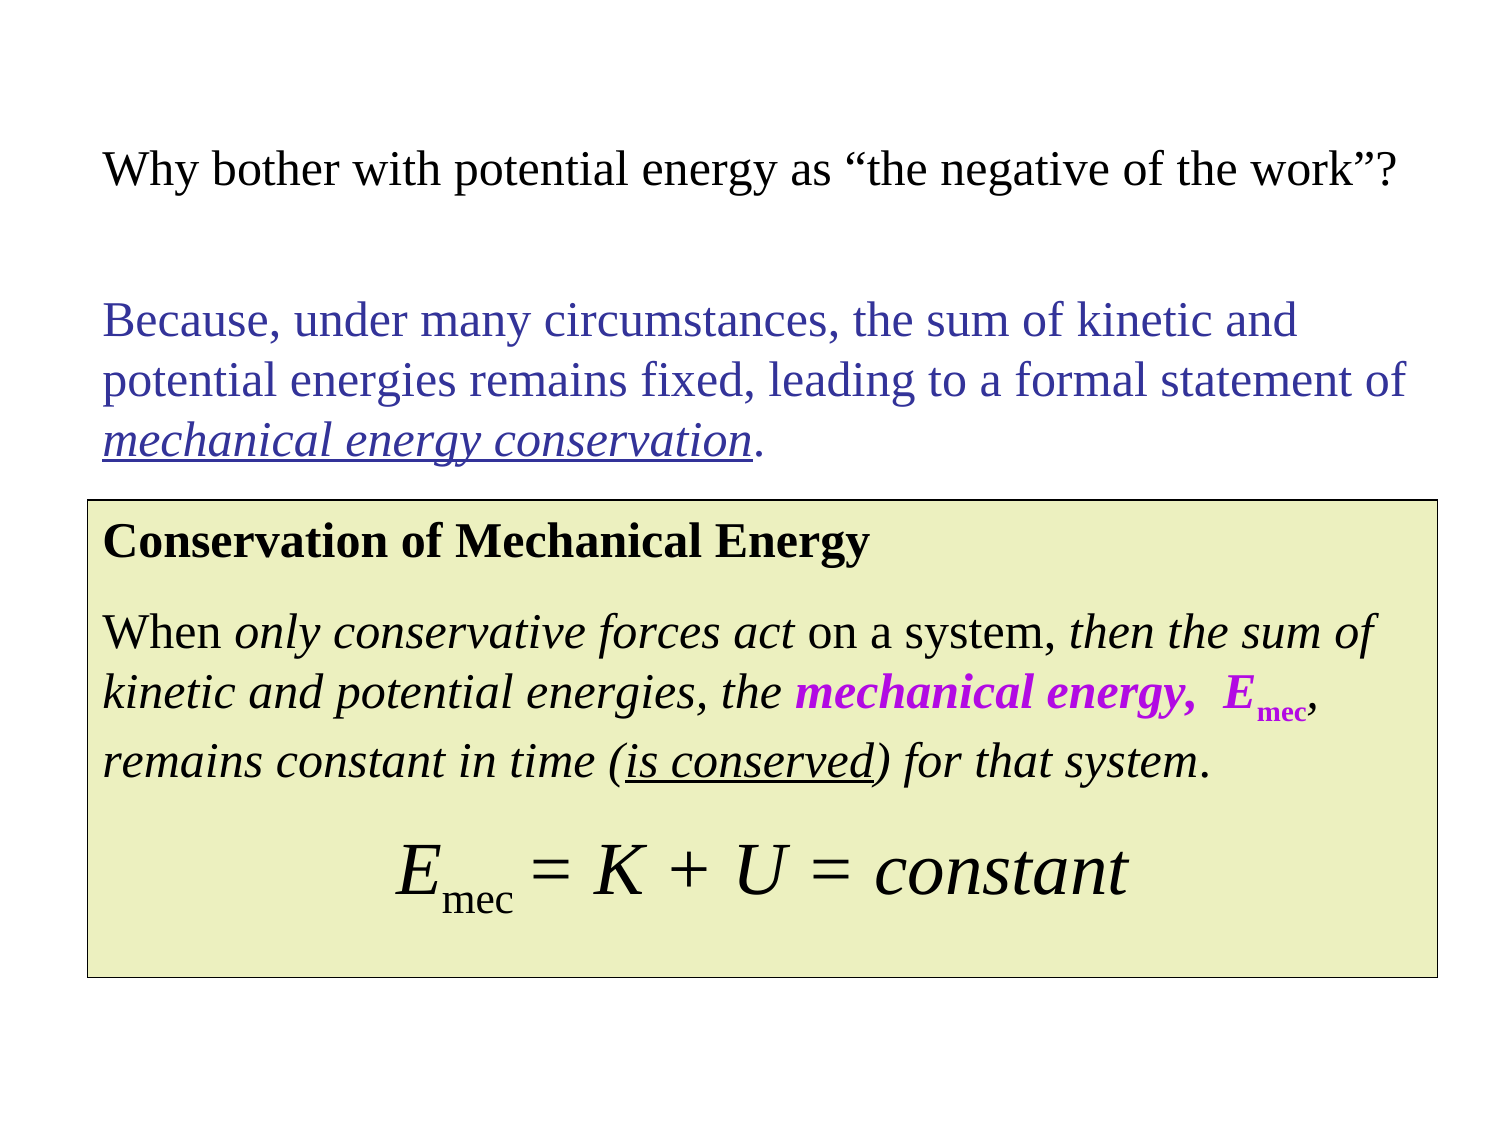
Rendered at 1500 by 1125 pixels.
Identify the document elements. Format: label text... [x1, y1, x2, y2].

text_box Why bother with potential energy as “the negative of the work”? Because, under many circumstances, the sum of kinetic and potential energies remains fixed, leading to a formal statement of mechanical energy conservation. [87, 127, 1426, 475]
text_box Conservation of Mechanical Energy When only conservative forces act on a system, then the sum of kinetic and potential energies, the mechanical energy, Emec, remains constant in time (is conserved) for that system. [87, 500, 1438, 978]
text_box Emec = K + U = constant [324, 829, 1200, 918]
